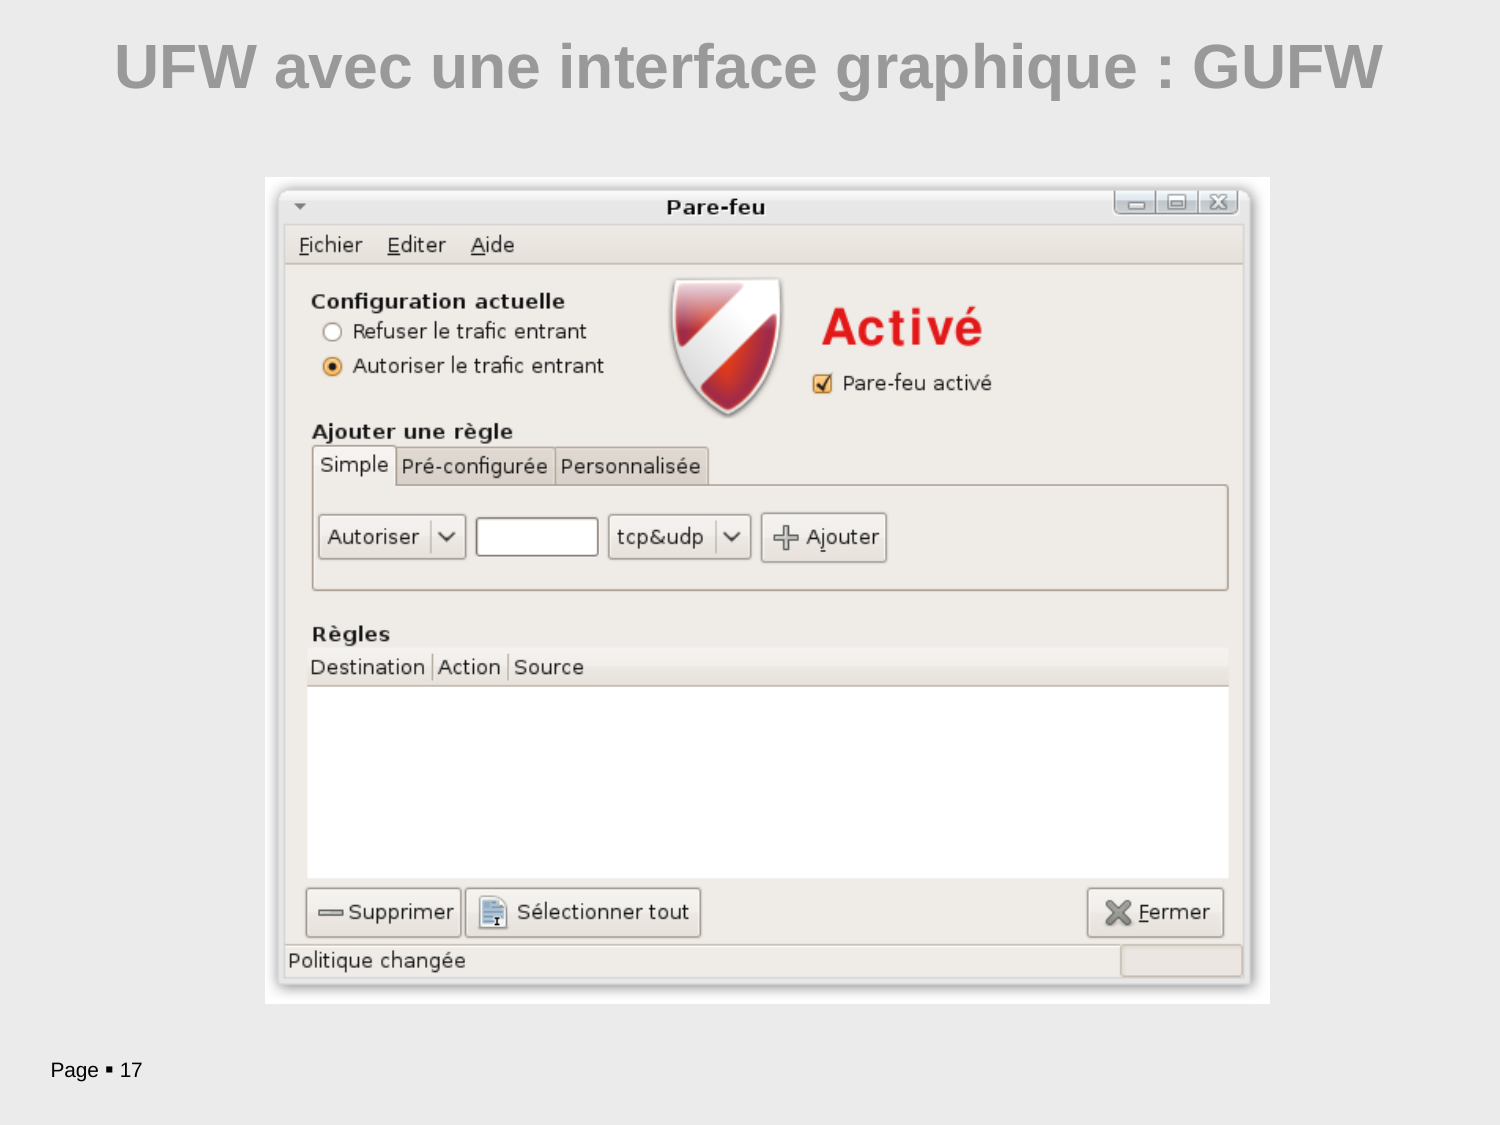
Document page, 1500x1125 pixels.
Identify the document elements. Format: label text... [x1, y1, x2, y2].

picture [265, 177, 1270, 1004]
title UFW avec une interface graphique : GUFW [51, 19, 1449, 118]
